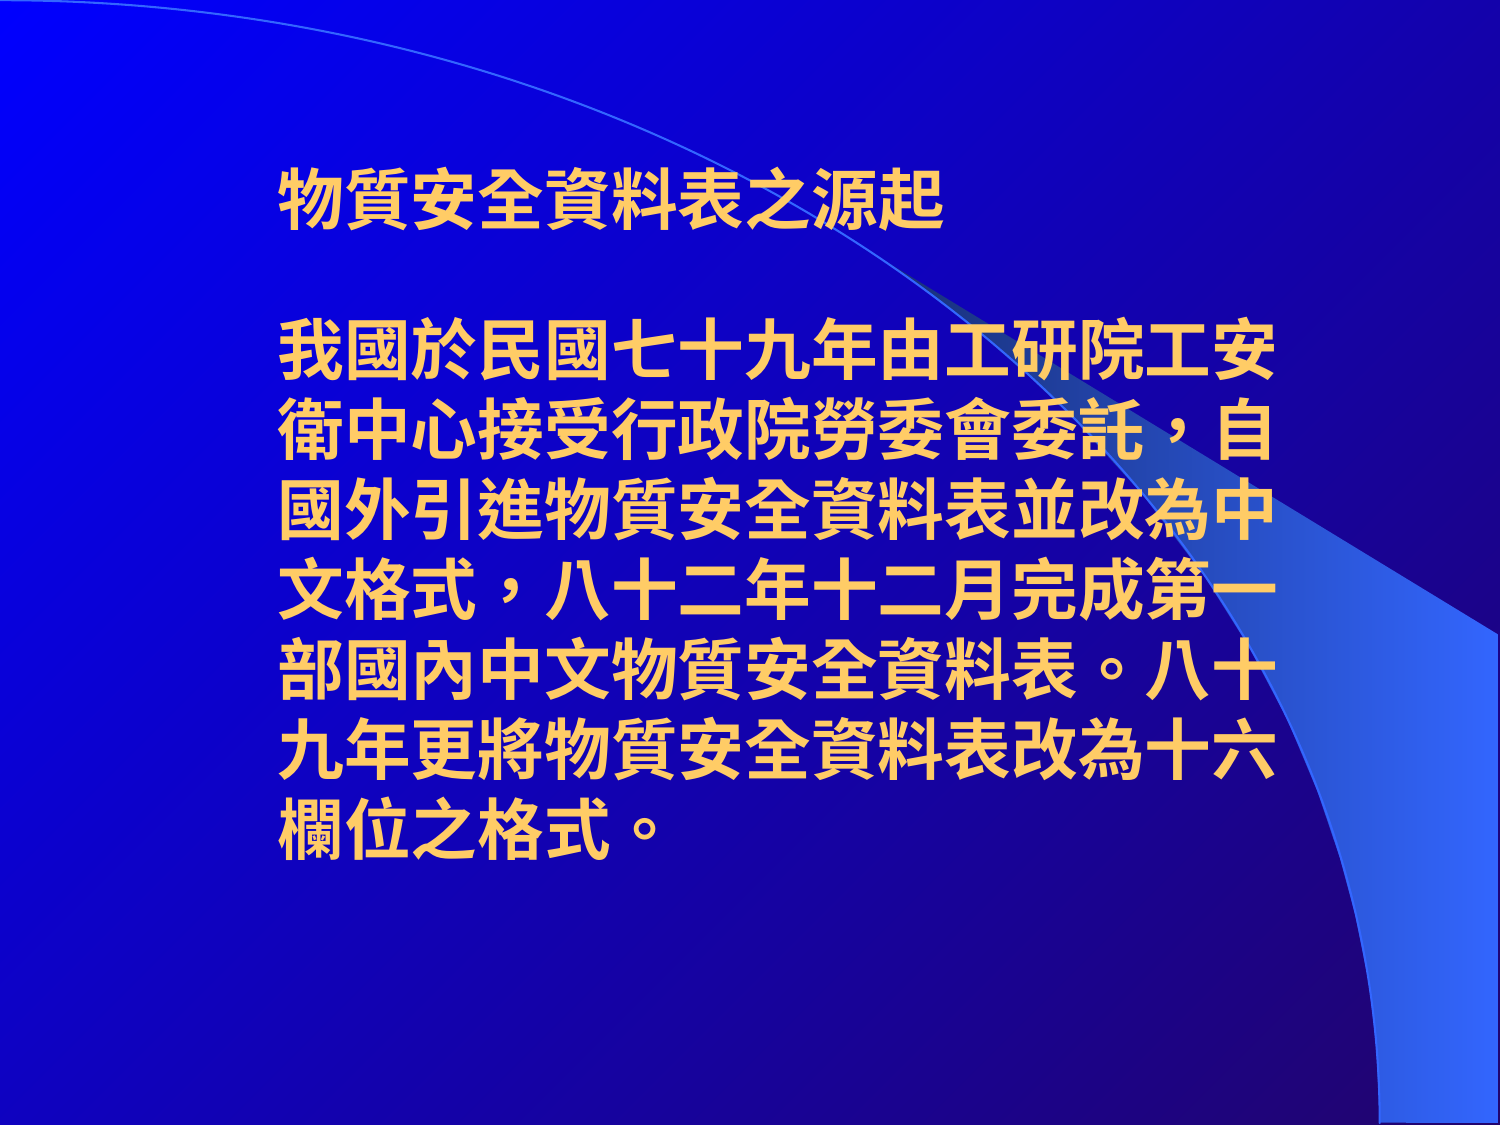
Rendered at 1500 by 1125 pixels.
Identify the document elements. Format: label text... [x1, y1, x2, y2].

text_box 物質安全資料表之源起 [262, 150, 960, 245]
text_box 我國於民國七十九年由工研院工安衛中心接受行政院勞委會委託，自國外引進物質安全資料表並改為中文格式，八十二年十二月完成第一部國內中文物質安全資料表。八十九年更將物質安全資料表改為十六欄位之格式。 [263, 300, 1300, 875]
